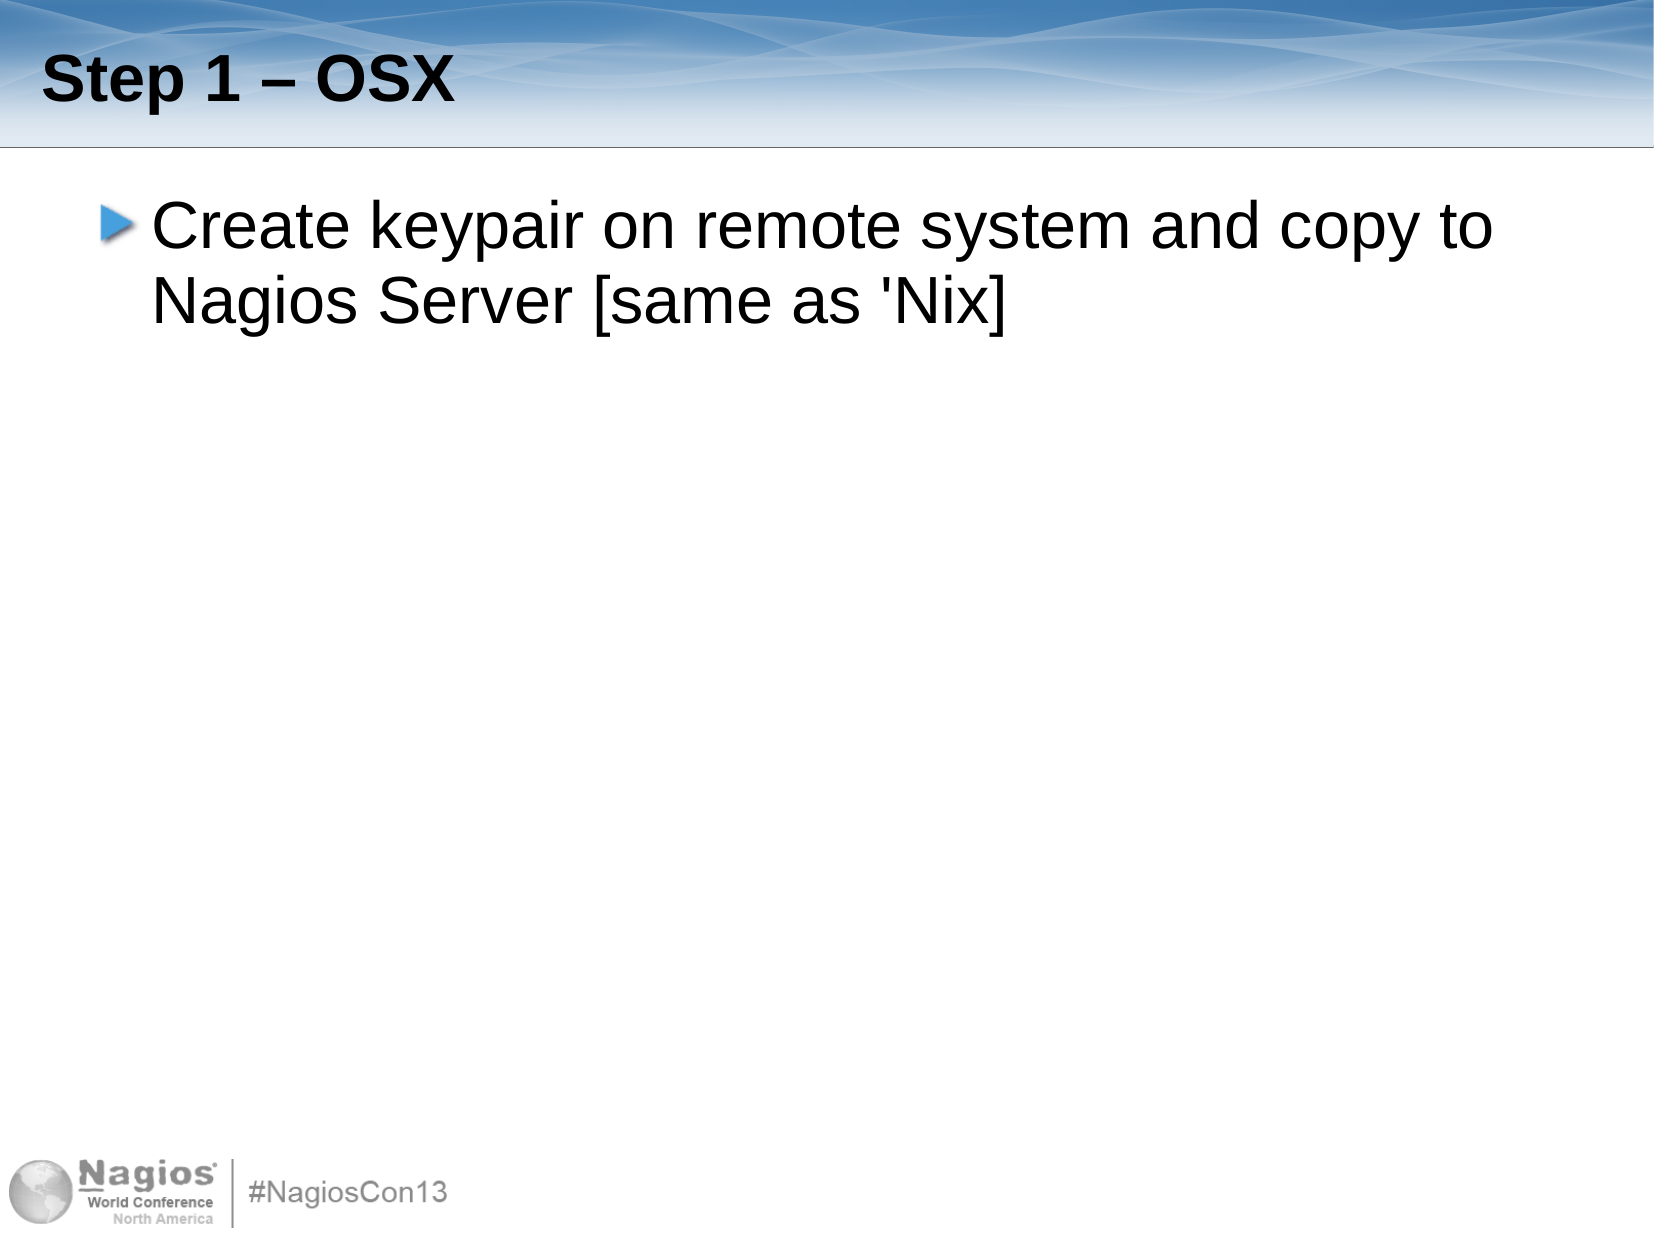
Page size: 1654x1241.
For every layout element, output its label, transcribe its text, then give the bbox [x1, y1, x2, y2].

picture [9, 1159, 453, 1228]
list Create keypair on remote system and copy to Nagios Server [same as 'Nix] [80, 188, 1569, 1007]
picture [0, 0, 1654, 147]
title Step 1 – OSX [41, 29, 1248, 127]
